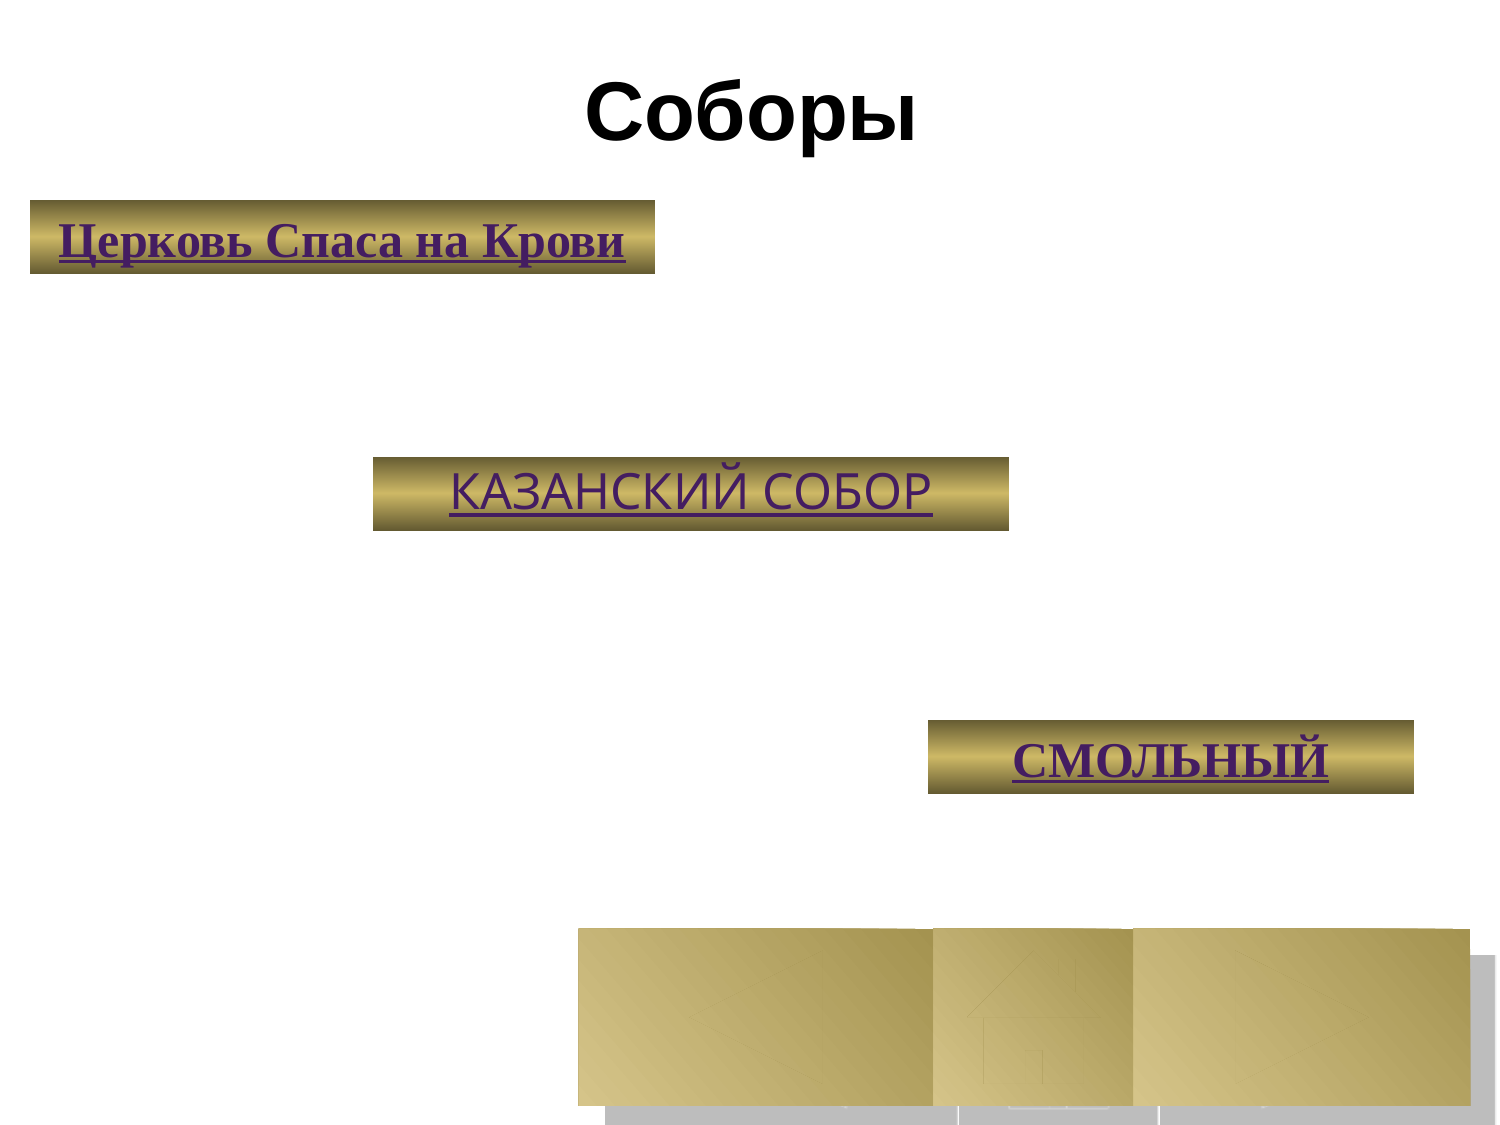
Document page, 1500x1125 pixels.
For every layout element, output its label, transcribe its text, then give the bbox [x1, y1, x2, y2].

text_box КАЗАНСКИЙ СОБОР [372, 456, 1010, 531]
text_box Церковь Спаса на Крови [29, 200, 655, 275]
text_box СМОЛЬНЫЙ [927, 720, 1415, 795]
text_box [578, 928, 1471, 1106]
title Соборы [76, 49, 1427, 238]
